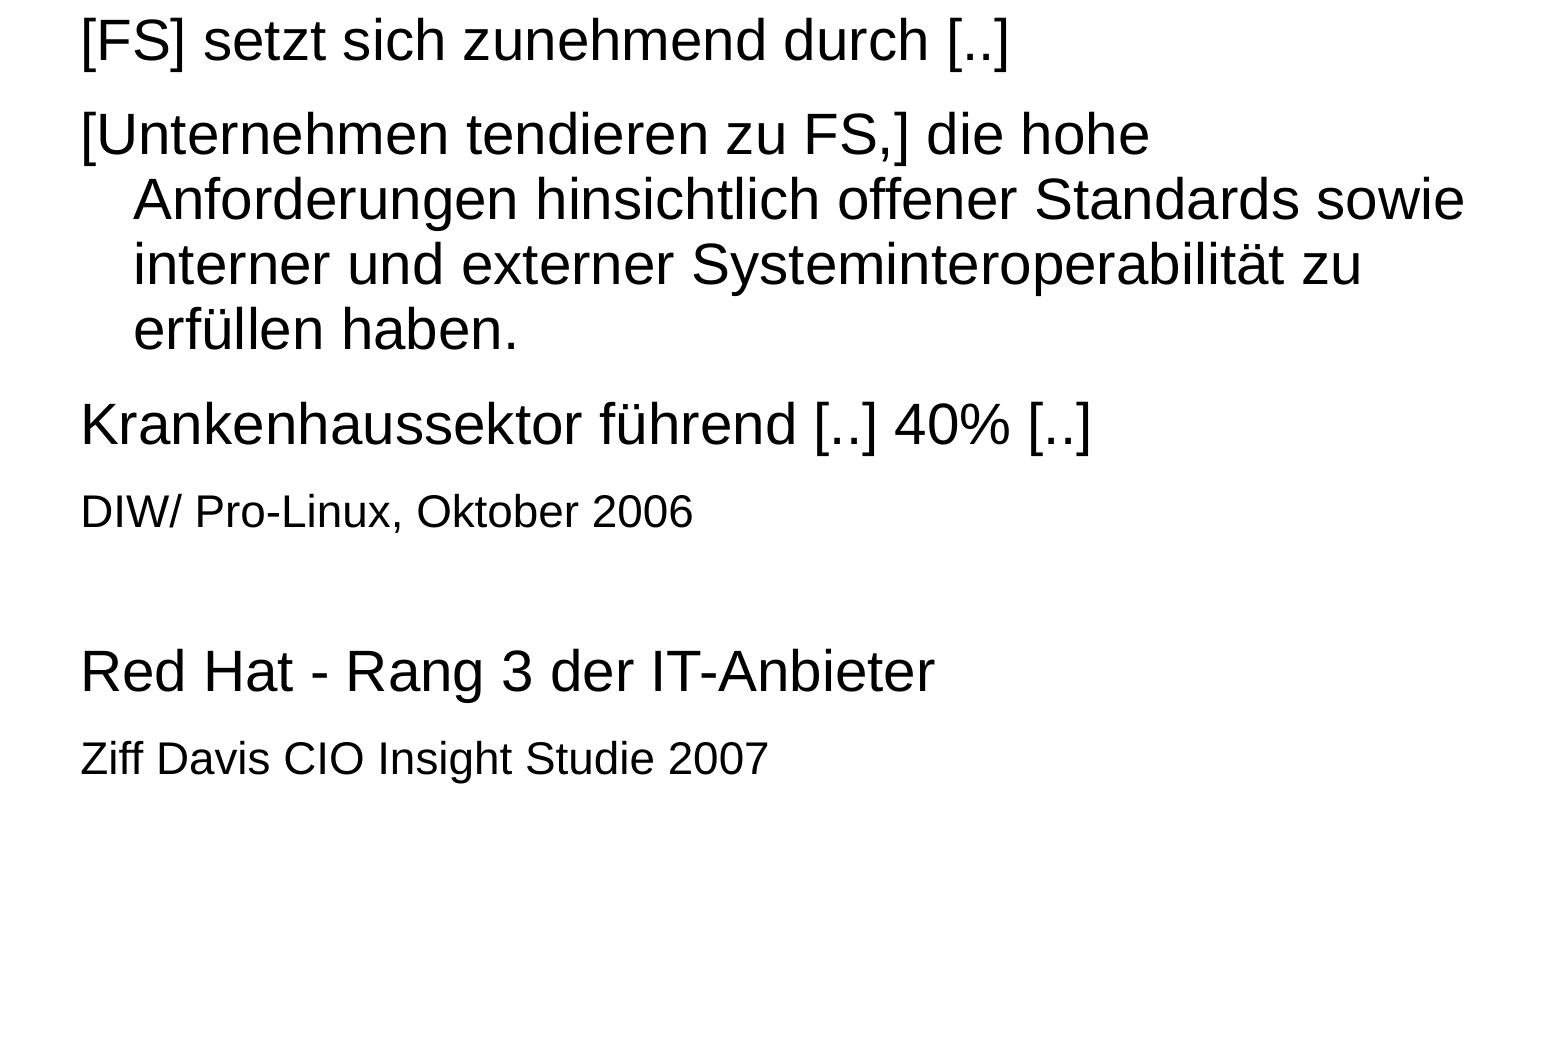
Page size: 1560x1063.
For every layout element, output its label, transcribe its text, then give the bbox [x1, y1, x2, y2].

text_box [FS] setzt sich zunehmend durch [..] [Unternehmen tendieren zu FS,] die hohe Anforderungen hinsichtlich offener Standards sowie interner und externer Systeminteroperabilität zu erfüllen haben. Krankenhaussektor führend [..] 40% [..] DIW/ Pro-Linux, Oktober 2006 Red Hat - Rang 3 der IT-Anbieter Ziff Davis CIO Insight Studie 2007 [47, 0, 1559, 1063]
